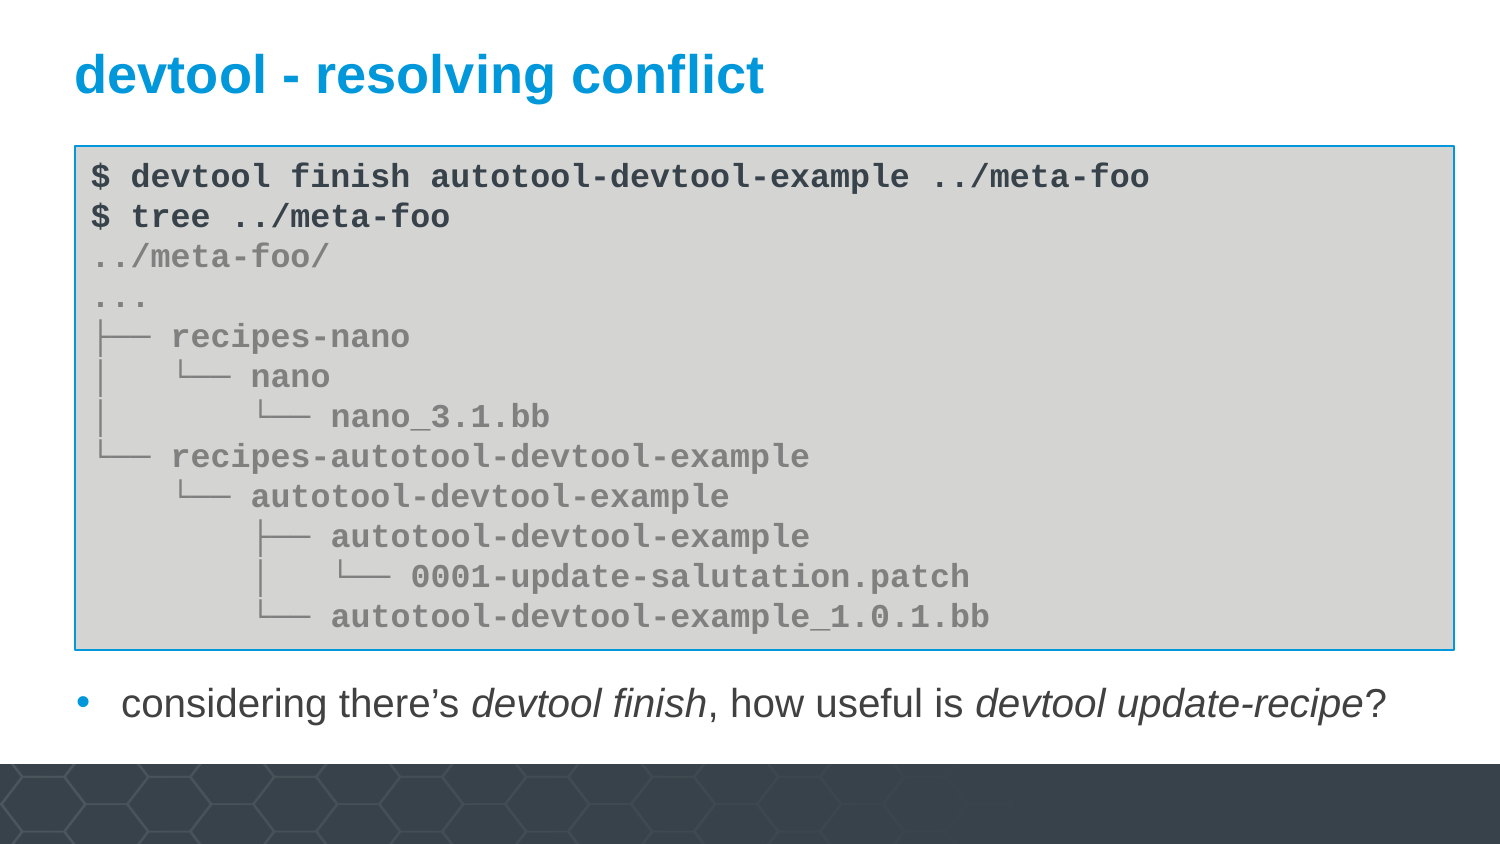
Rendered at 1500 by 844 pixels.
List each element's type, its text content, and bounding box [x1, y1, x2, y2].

text_box considering there’s devtool finish, how useful is devtool update-recipe? [75, 677, 1425, 756]
picture [0, 0, 1500, 844]
text_box devtool - resolving conflict [74, 50, 1424, 146]
text_box $ devtool finish autotool-devtool-example ../meta-foo $ tree ../meta-foo ../meta-foo/ ... ├── recipes-nano │ └── nano │ └── nano_3.1.bb └── recipes-autotool-devtool-example └── autotool-devtool-example ├── autotool-devtool-example │ └── 0001-update-salutation.patch └── autotool-devtool-example_1.0.1.bb [74, 146, 1455, 650]
